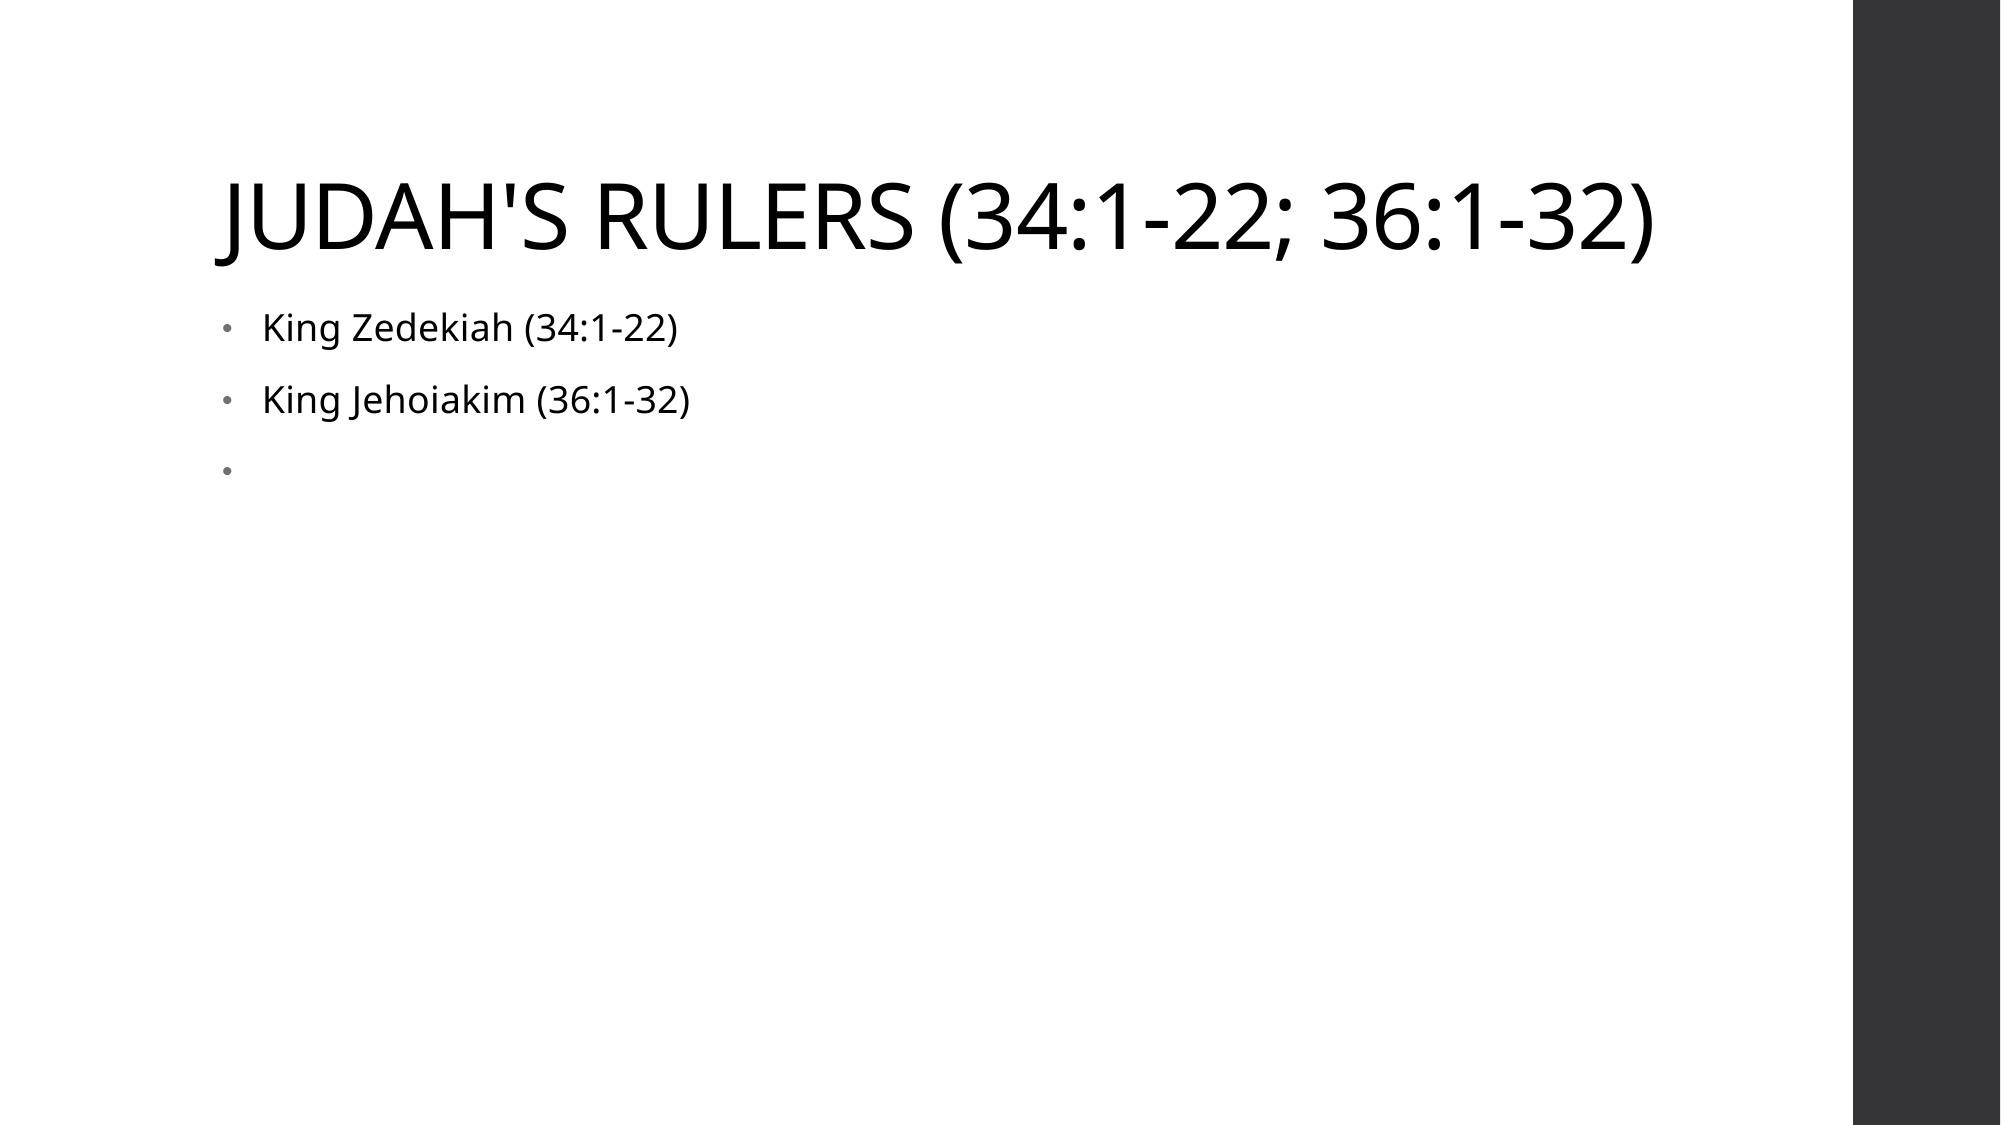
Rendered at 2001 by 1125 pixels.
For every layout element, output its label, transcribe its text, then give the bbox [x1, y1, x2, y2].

title JUDAH'S RULERS (34:1-22; 36:1-32) [206, 60, 1797, 278]
list King Zedekiah (34:1-22) King Jehoiakim (36:1-32) [206, 299, 1617, 1014]
